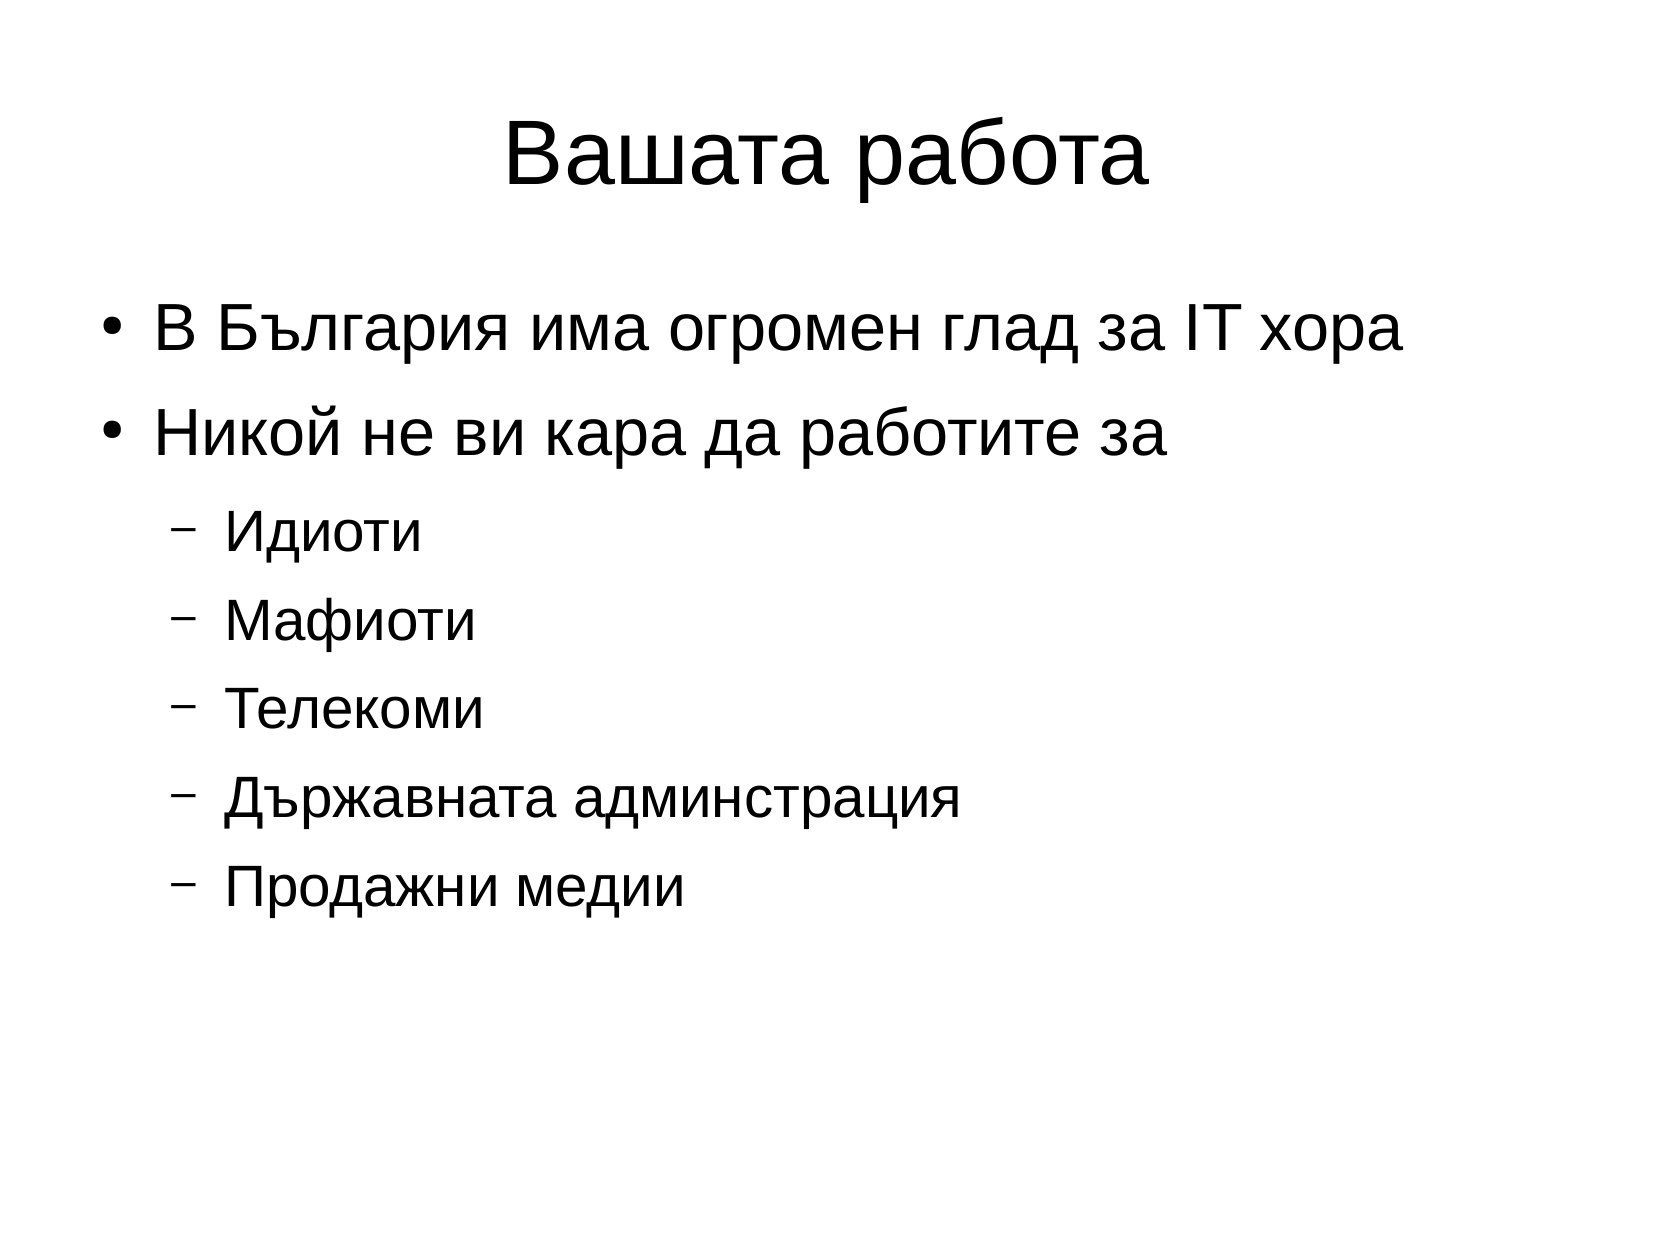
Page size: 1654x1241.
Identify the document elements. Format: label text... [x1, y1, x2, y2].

list В България има огромен глад за IT хора Никой не ви кара да работите за Идиоти Мафиоти Телекоми Държавната админстрация Продажни медии [82, 290, 1538, 1010]
title Вашата работа [82, 49, 1571, 257]
